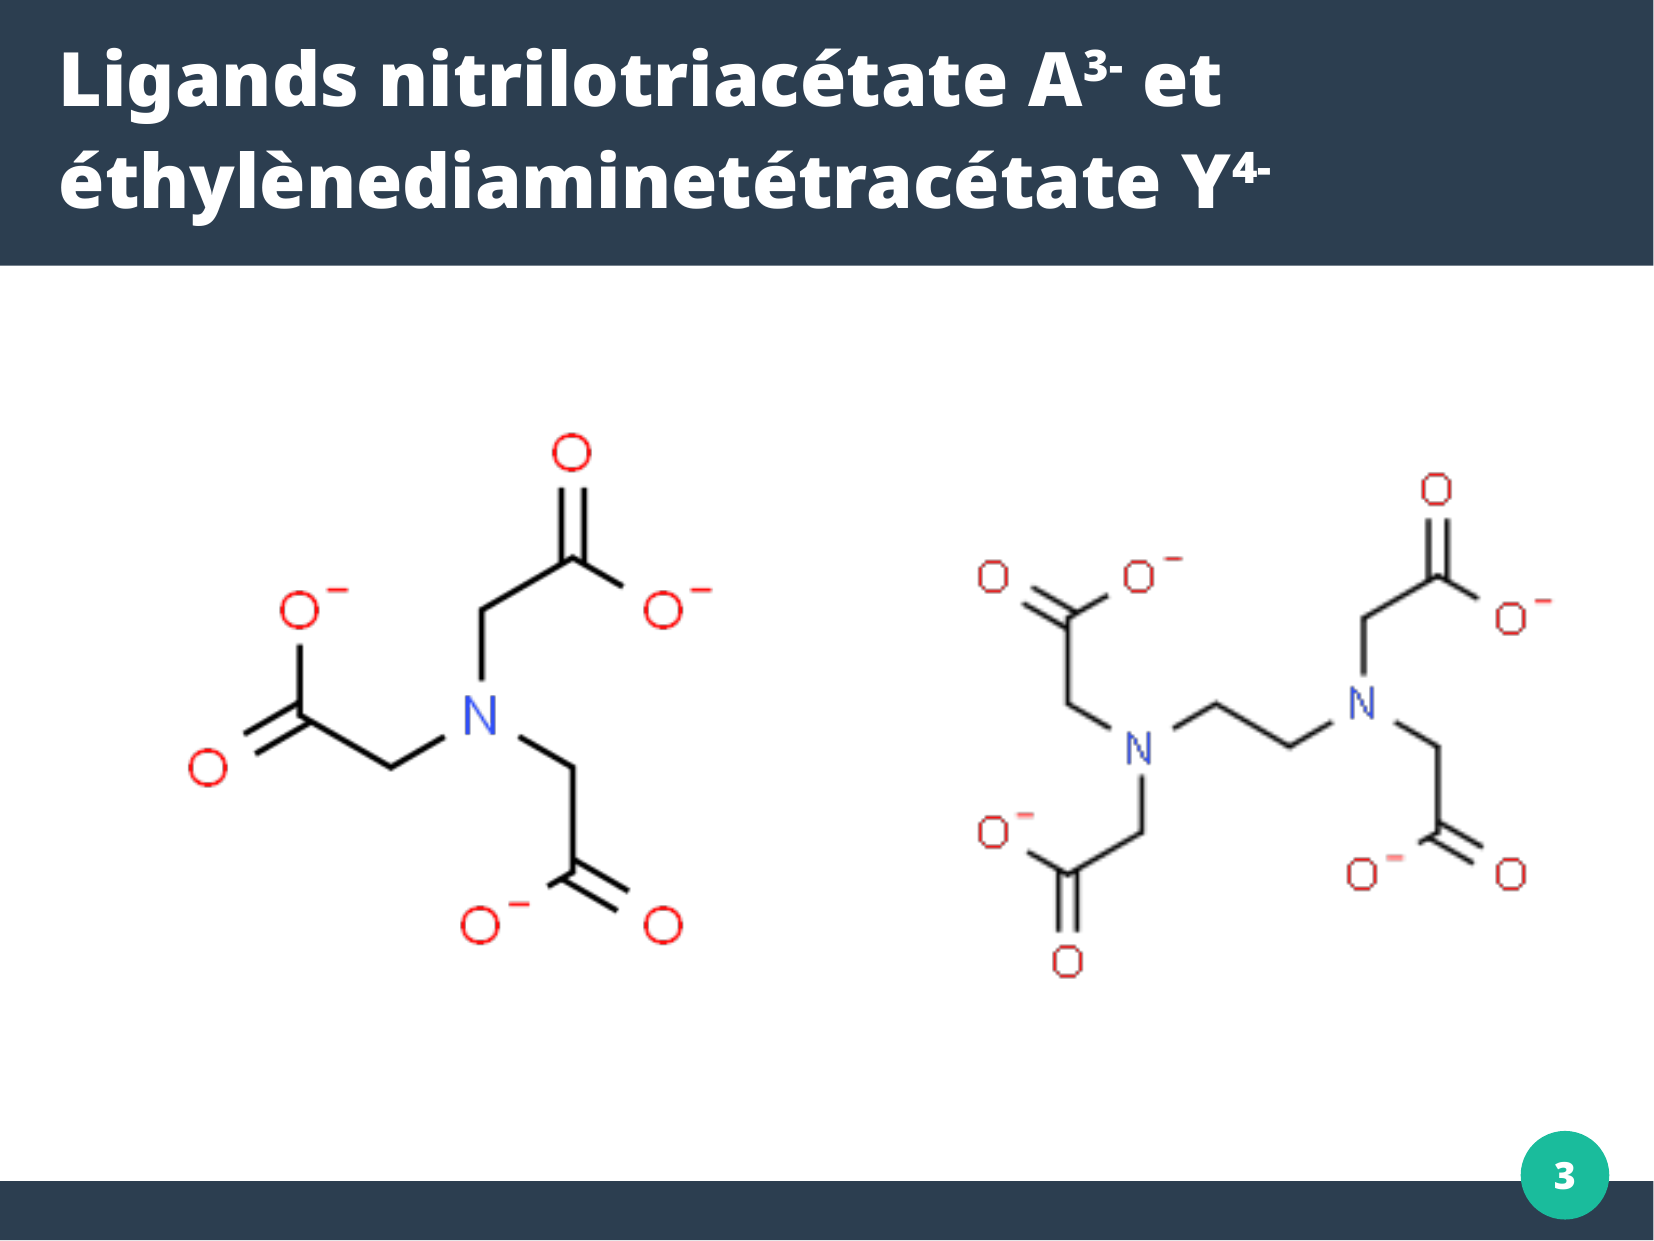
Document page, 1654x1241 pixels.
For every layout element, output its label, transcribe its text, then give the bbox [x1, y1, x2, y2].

title Ligands nitrilotriacétate A3- et éthylènediaminetétracétate Y4- [59, 49, 1595, 207]
picture [164, 404, 736, 976]
picture [941, 403, 1588, 1051]
